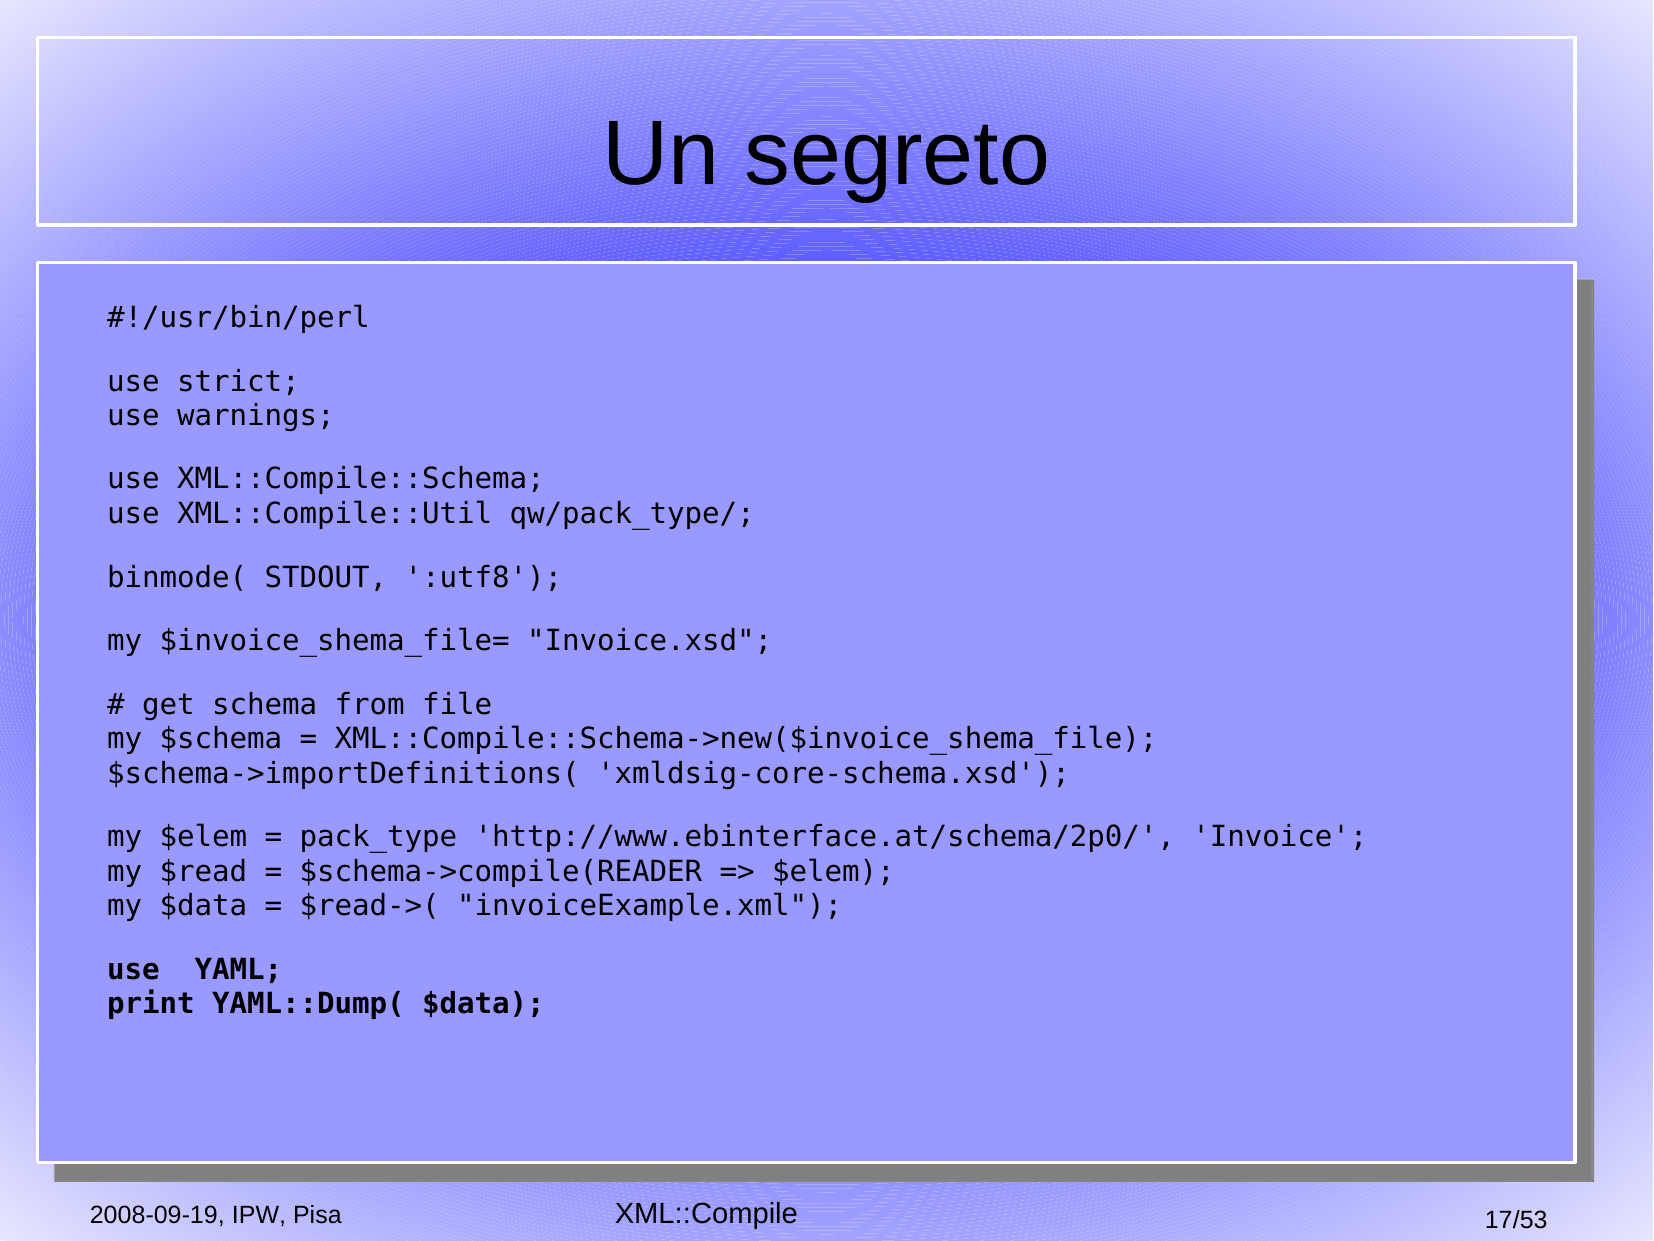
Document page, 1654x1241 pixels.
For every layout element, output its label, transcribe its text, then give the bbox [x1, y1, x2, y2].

list #!/usr/bin/perl use strict; use warnings; use XML::Compile::Schema; use XML::Compile::Util qw/pack_type/; binmode( STDOUT, ':utf8'); my $invoice_shema_file= "Invoice.xsd"; # get schema from file my $schema = XML::Compile::Schema->new($invoice_shema_file); $schema->importDefinitions( 'xmldsig-core-schema.xsd'); my $elem = pack_type 'http://www.ebinterface.at/schema/2p0/', 'Invoice'; my $read = $schema->compile(READER => $elem); my $data = $read->( "invoiceExample.xml"); use YAML; print YAML::Dump( $data); [82, 300, 1571, 1241]
title Un segreto [82, 56, 1571, 250]
